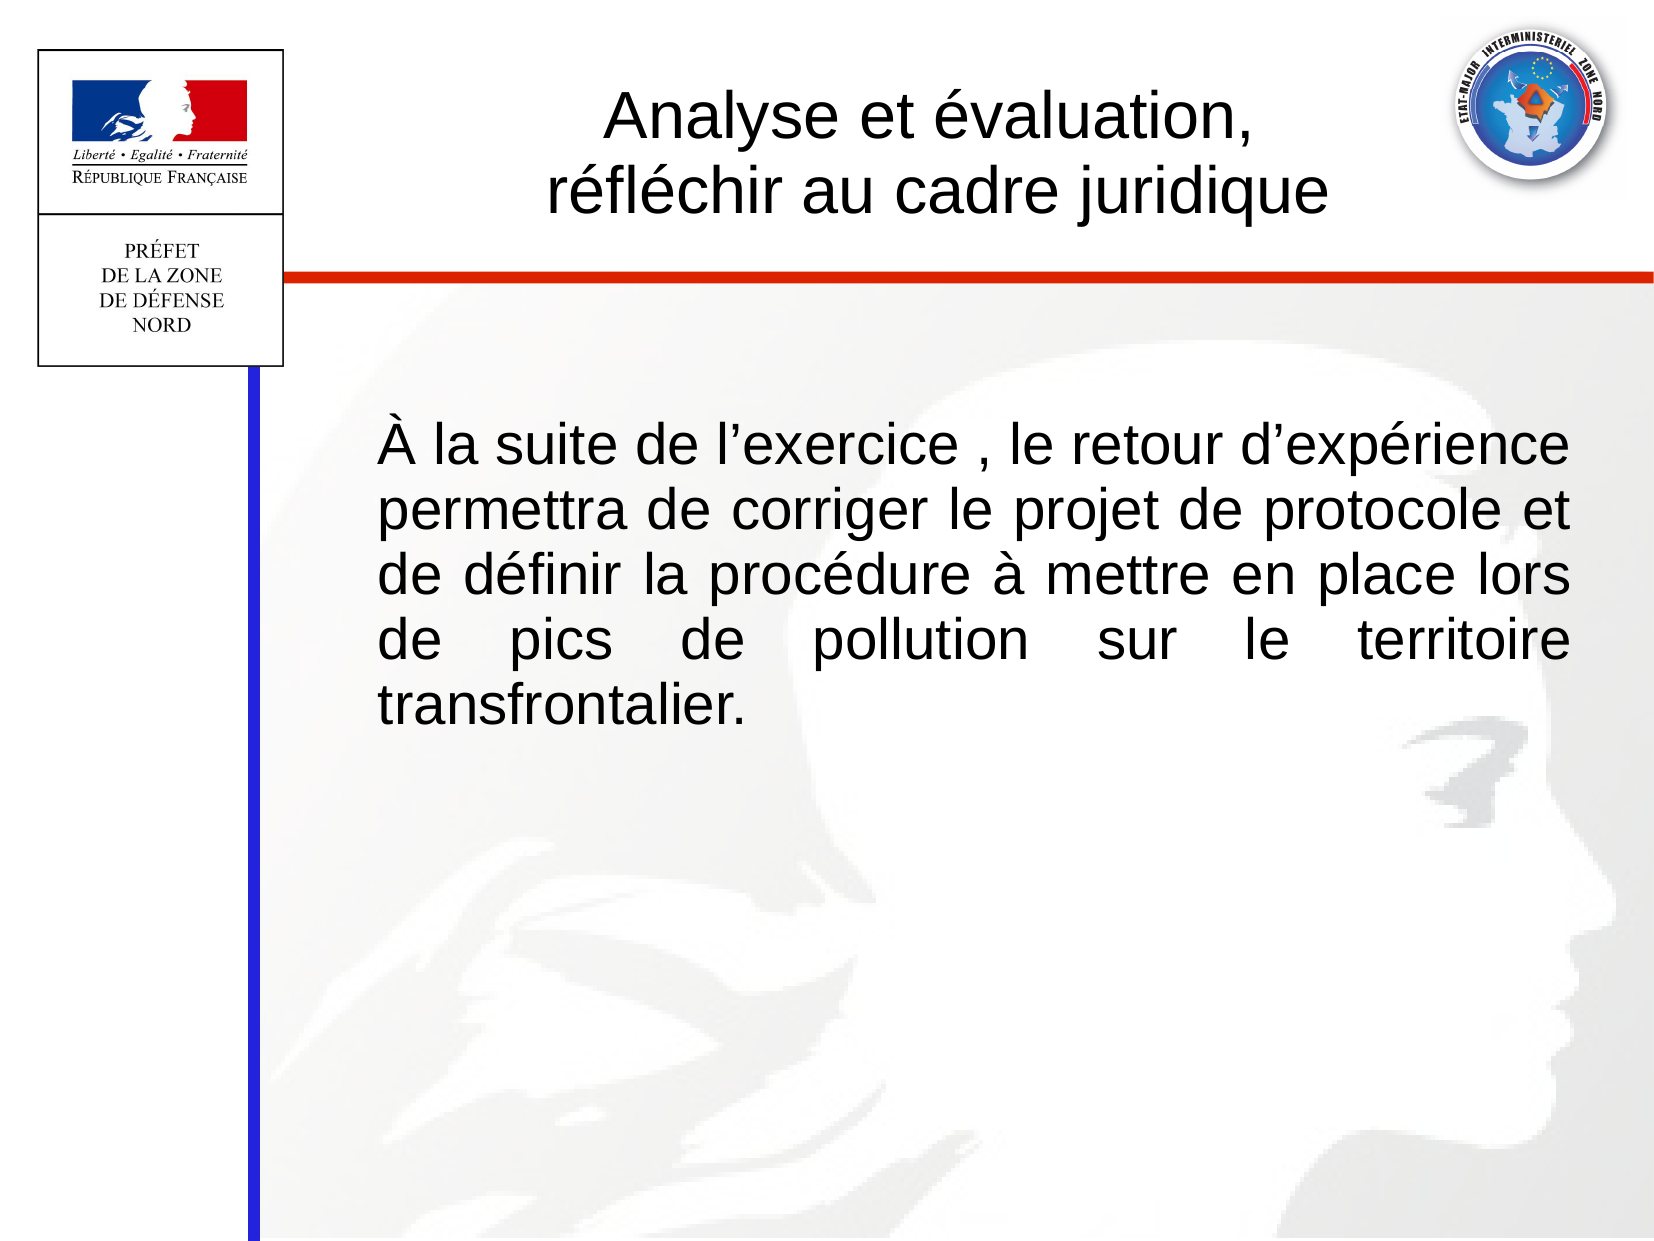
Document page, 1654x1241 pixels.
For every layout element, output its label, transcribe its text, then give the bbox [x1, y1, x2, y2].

title Analyse et évaluation, réfléchir au cadre juridique [307, 49, 1571, 257]
list À la suite de l’exercice , le retour d’expérience permettra de corriger le projet de protocole et de définir la procédure à mettre en place lors de pics de pollution sur le territoire transfrontalier. [307, 307, 1574, 1027]
picture [37, 49, 284, 367]
